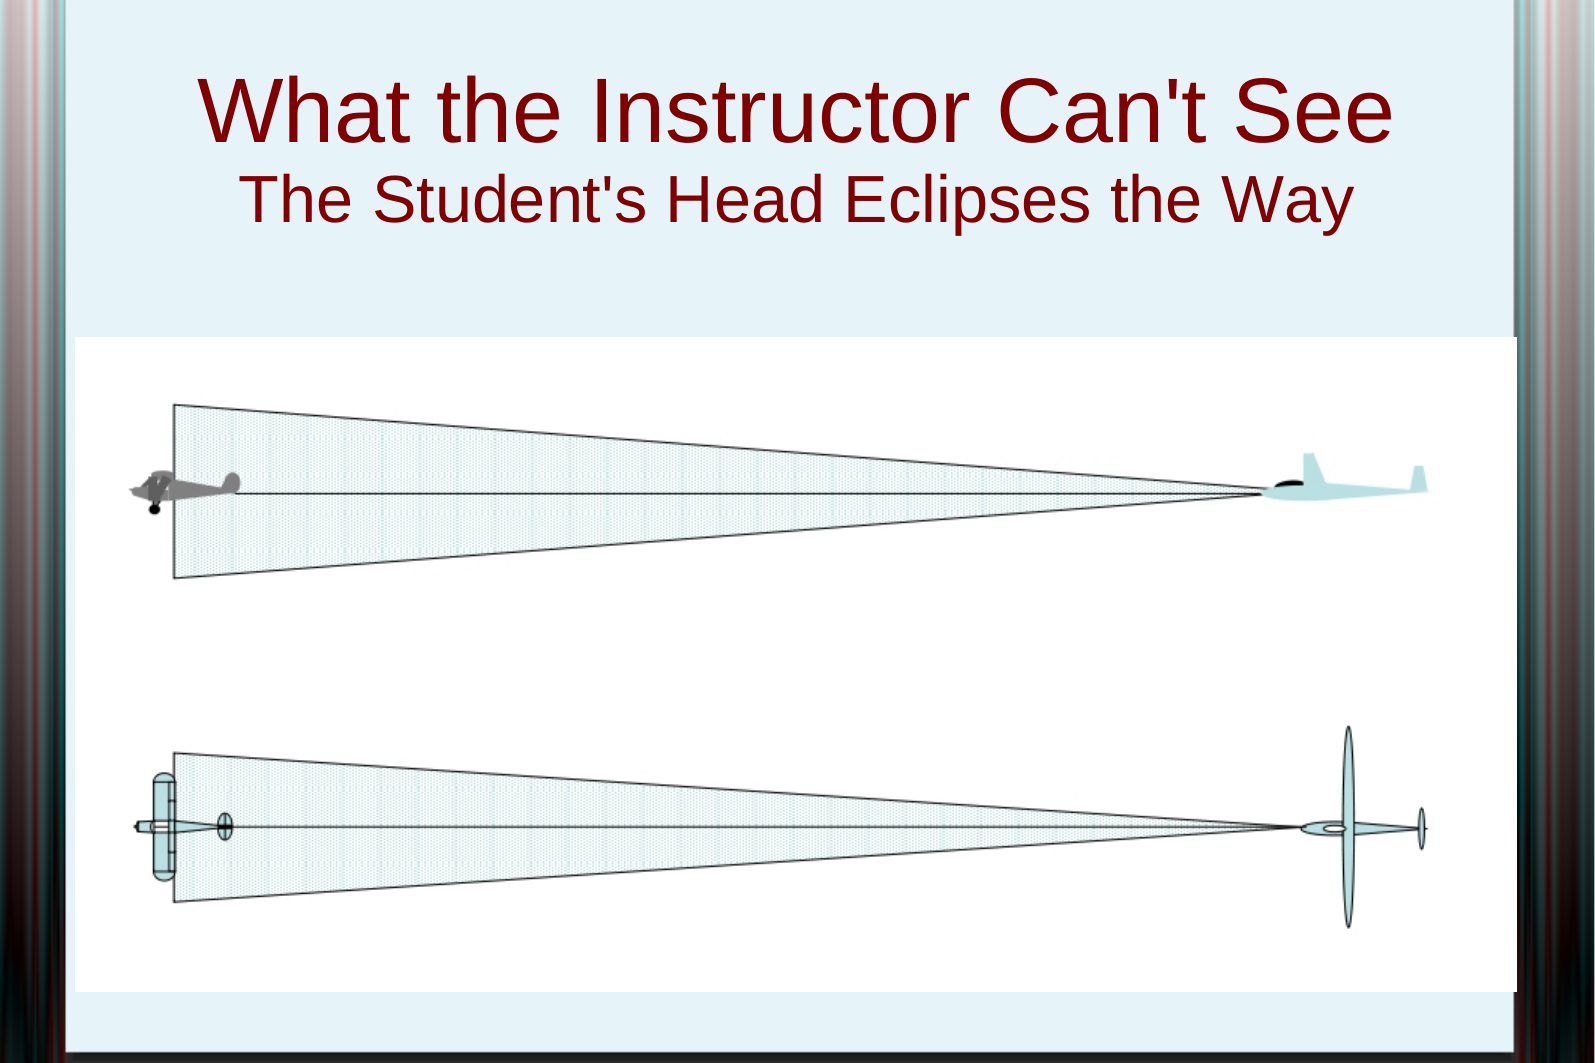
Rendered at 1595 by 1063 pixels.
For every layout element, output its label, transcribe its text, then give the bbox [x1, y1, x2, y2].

title What the Instructor Can't See The Student's Head Eclipses the Way [113, 59, 1481, 237]
picture [0, 0, 1595, 1063]
